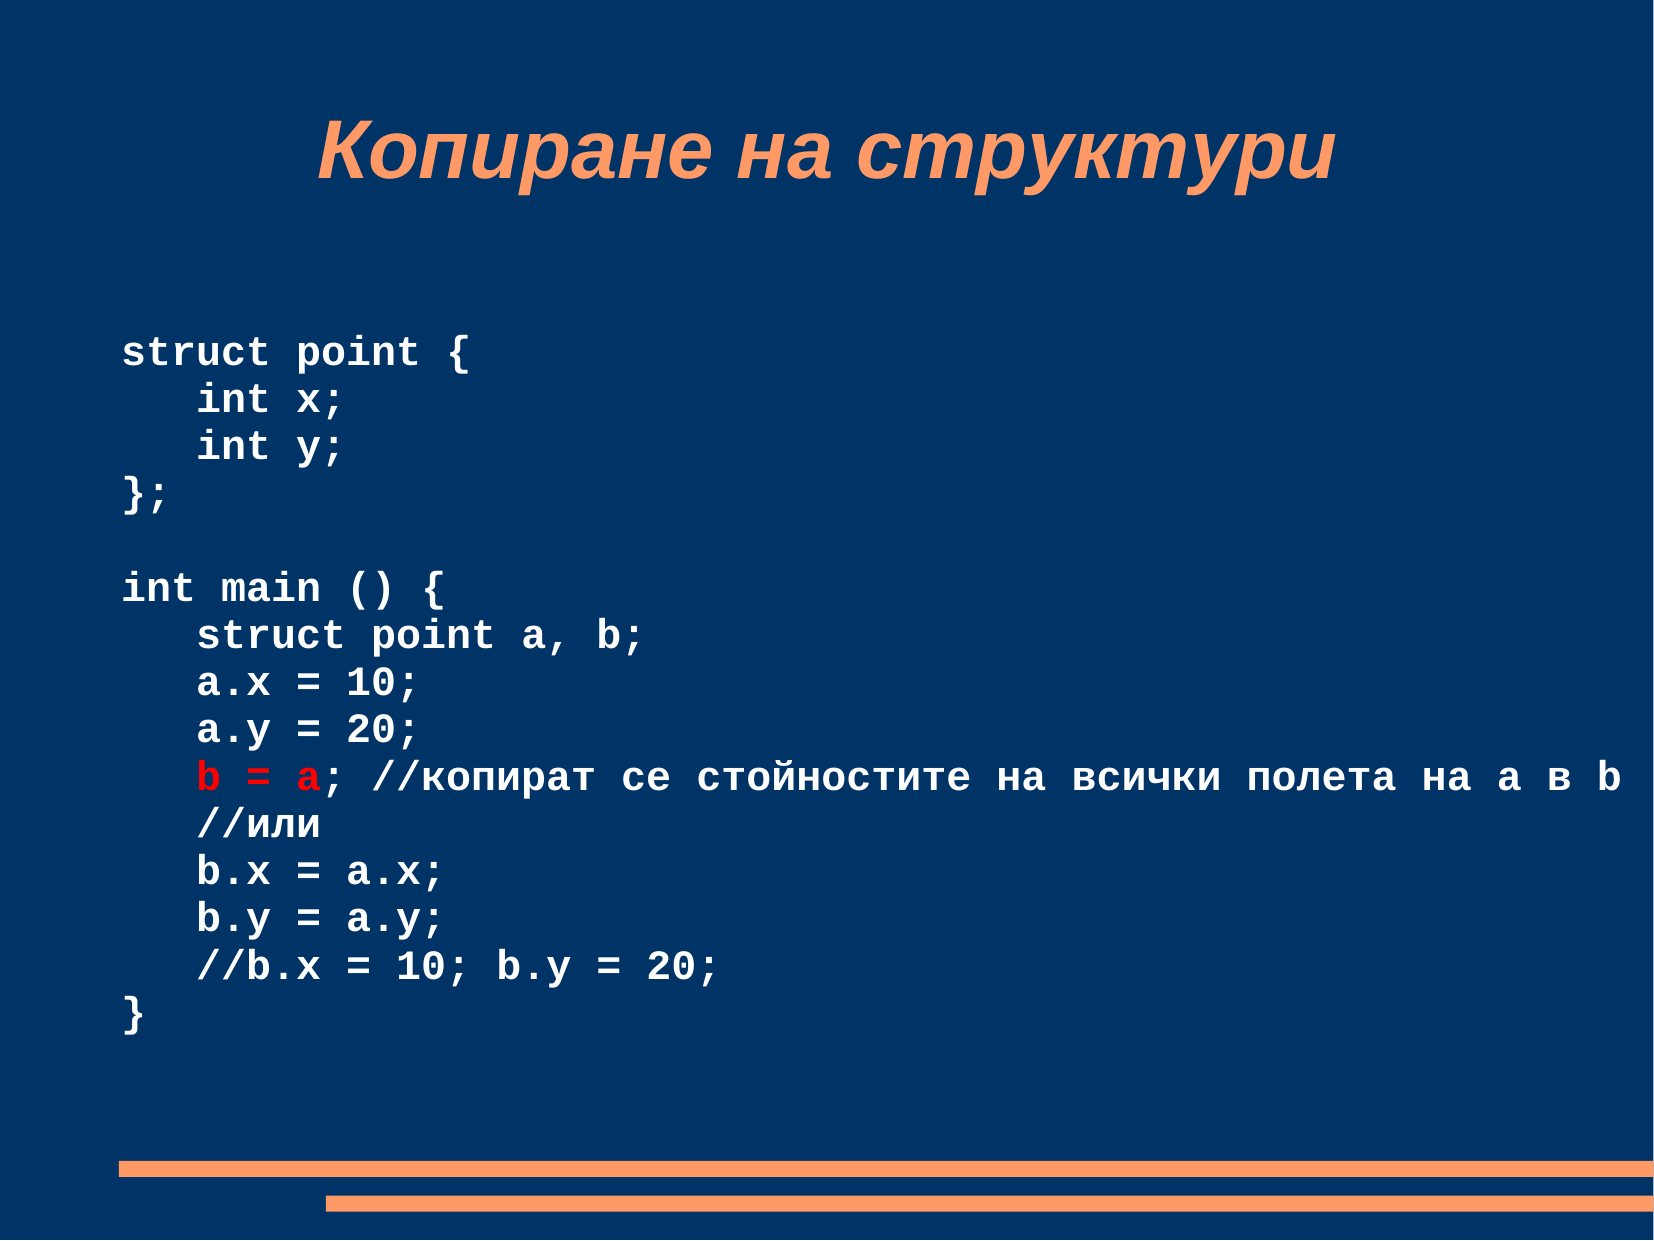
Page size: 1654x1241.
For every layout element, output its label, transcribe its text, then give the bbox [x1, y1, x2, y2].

title Копиране на структури [121, 46, 1534, 254]
text_box struct point { int x; int y; }; int main () { struct point a, b; a.x = 10; a.y = 20; b = a; //копират се стойностите на всички полета на a в b //или b.x = a.x; b.y = a.y; //b.x = 10; b.y = 20; } [106, 322, 1654, 1103]
